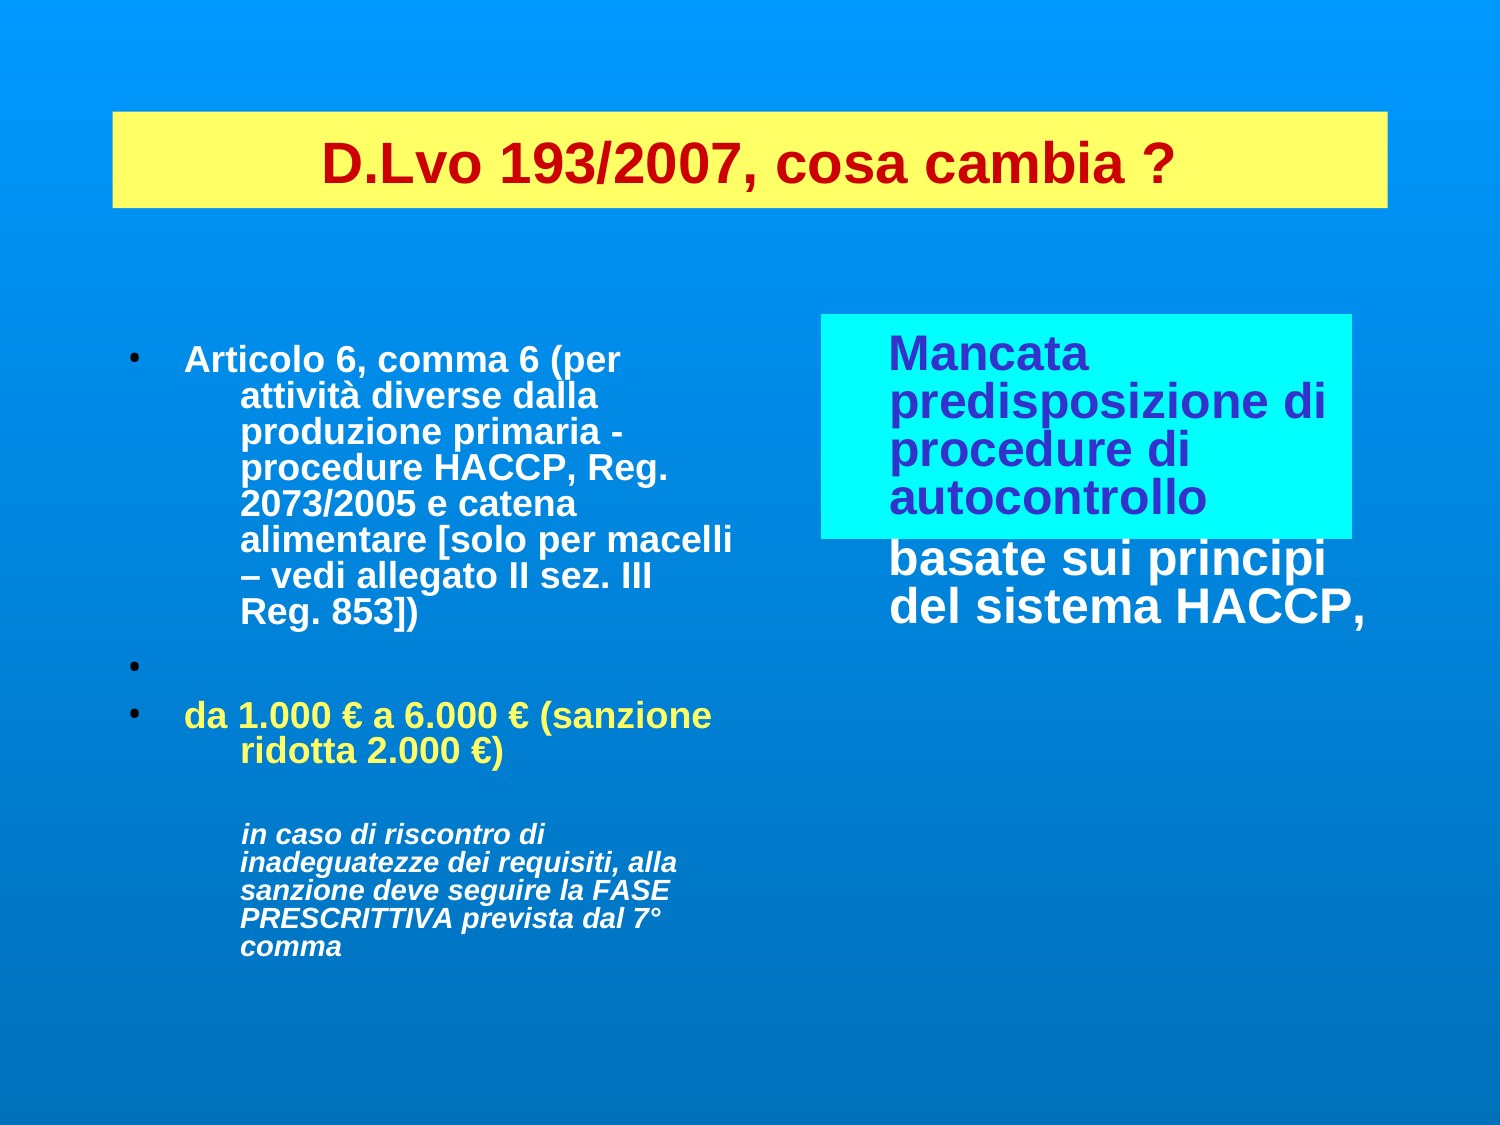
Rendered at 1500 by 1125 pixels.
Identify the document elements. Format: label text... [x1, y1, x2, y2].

title D.Lvo 193/2007, cosa cambia ? [112, 111, 1388, 209]
text_box [821, 314, 1352, 324]
list Articolo 6, comma 6 (per attività diverse dalla produzione primaria - procedure HACCP, Reg. 2073/2005 e catena alimentare [solo per macelli – vedi allegato II sez. III Reg. 853]) da 1.000 € a 6.000 € (sanzione ridotta 2.000 €) in caso di riscontro di inadeguatezze dei requisiti, alla sanzione deve seguire la FASE PRESCRITTIVA prevista dal 7° comma [112, 336, 751, 1012]
list Mancata predisposizione di procedure di autocontrollo basate sui principi del sistema HACCP, [761, 324, 1388, 1000]
